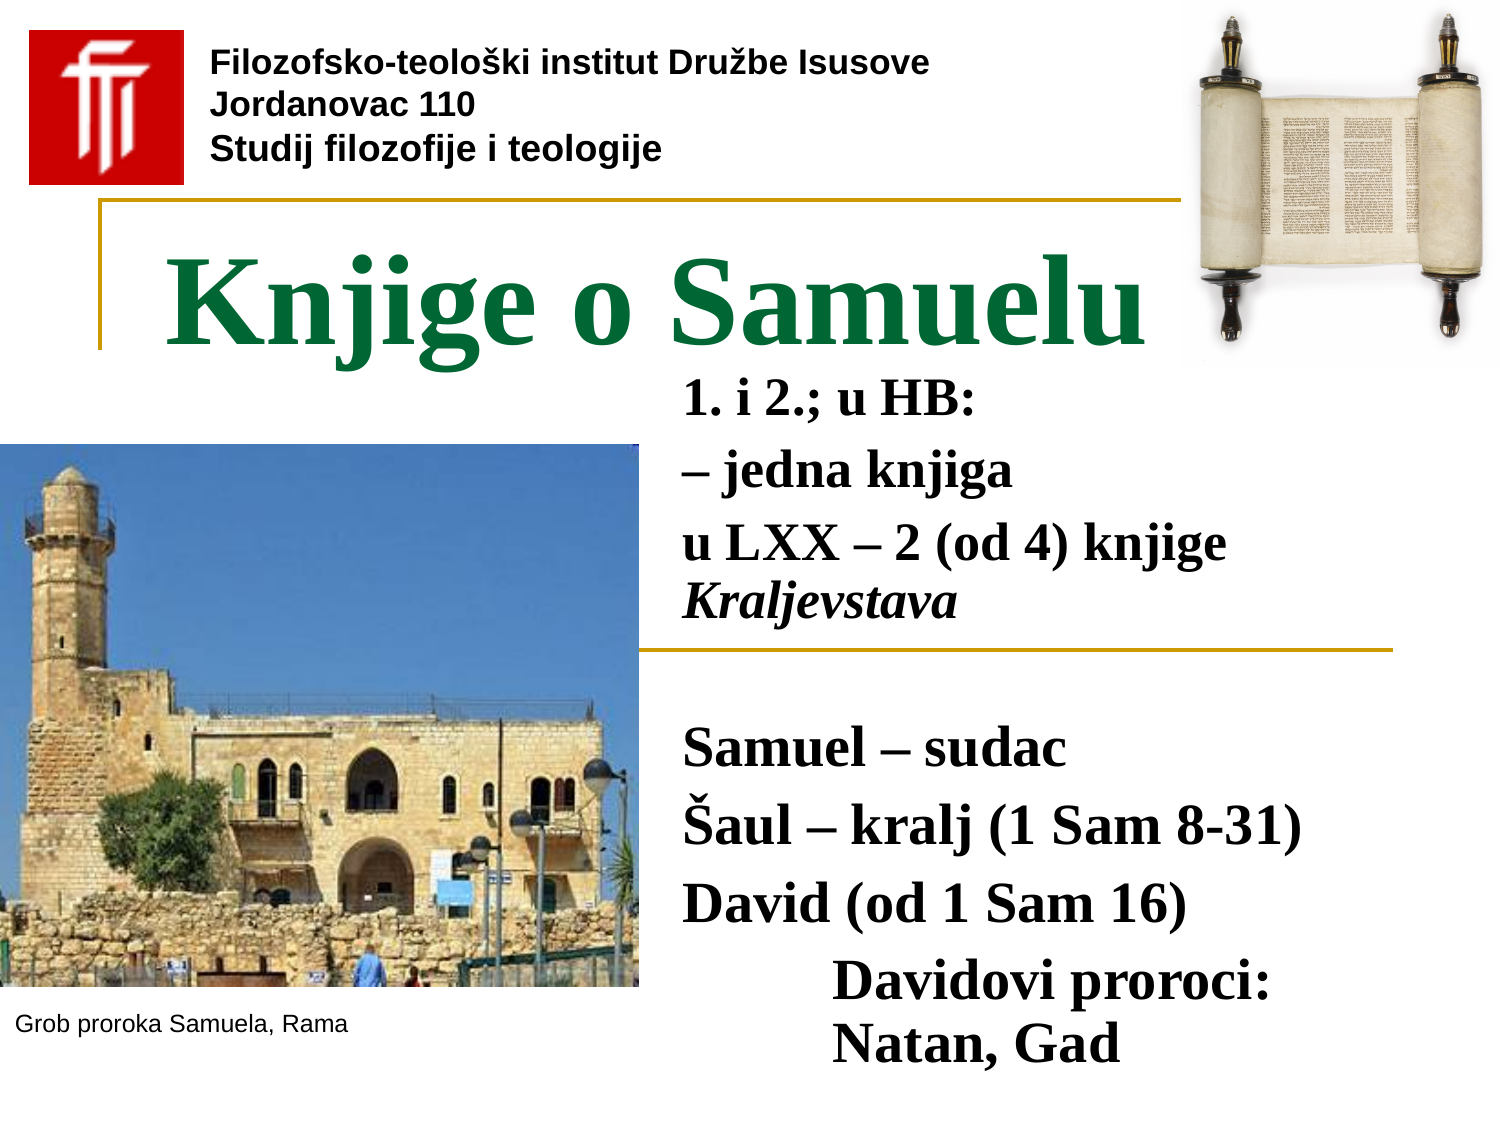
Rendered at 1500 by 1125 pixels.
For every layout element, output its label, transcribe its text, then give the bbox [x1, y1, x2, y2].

text_box Filozofsko-teološki institut Družbe Isusove Jordanovac 110 Studij filozofije i teologije [194, 31, 963, 177]
picture [29, 30, 184, 185]
picture [0, 444, 639, 987]
text_box Grob proroka Samuela, Rama [0, 999, 627, 1045]
picture [1181, 0, 1500, 367]
title Knjige o Samuelu [149, 207, 1181, 538]
subtitle 1. i 2.; u HB: – jedna knjiga u LXX – 2 (od 4) knjige Kraljevstava Samuel – sudac Šaul – kralj (1 Sam 8-31) David (od 1 Sam 16) Davidovi proroci: Natan, Gad [667, 361, 1483, 1125]
